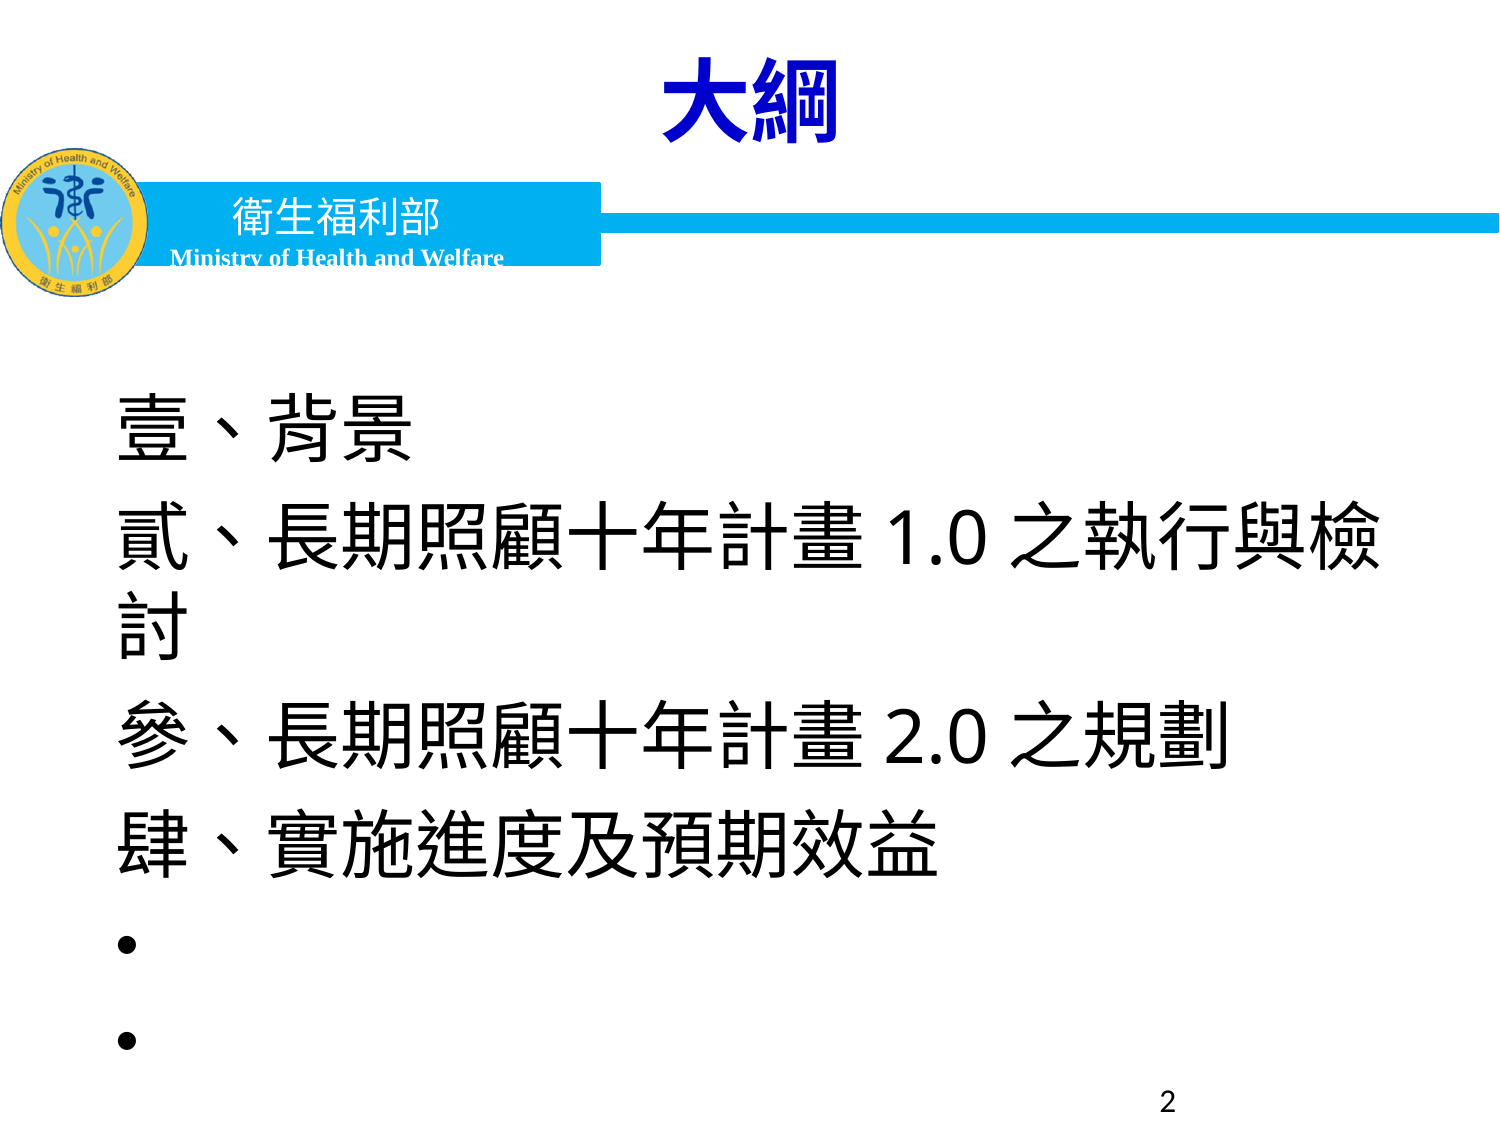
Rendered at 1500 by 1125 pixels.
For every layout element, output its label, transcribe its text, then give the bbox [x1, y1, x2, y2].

text_box 2 [1144, 1069, 1495, 1125]
title 大綱 [75, 4, 1426, 193]
text_box 壹、背景 貳、長期照顧十年計畫1.0之執行與檢討 參、長期照顧十年計畫2.0之規劃 肆、實施進度及預期效益 [100, 373, 1459, 764]
